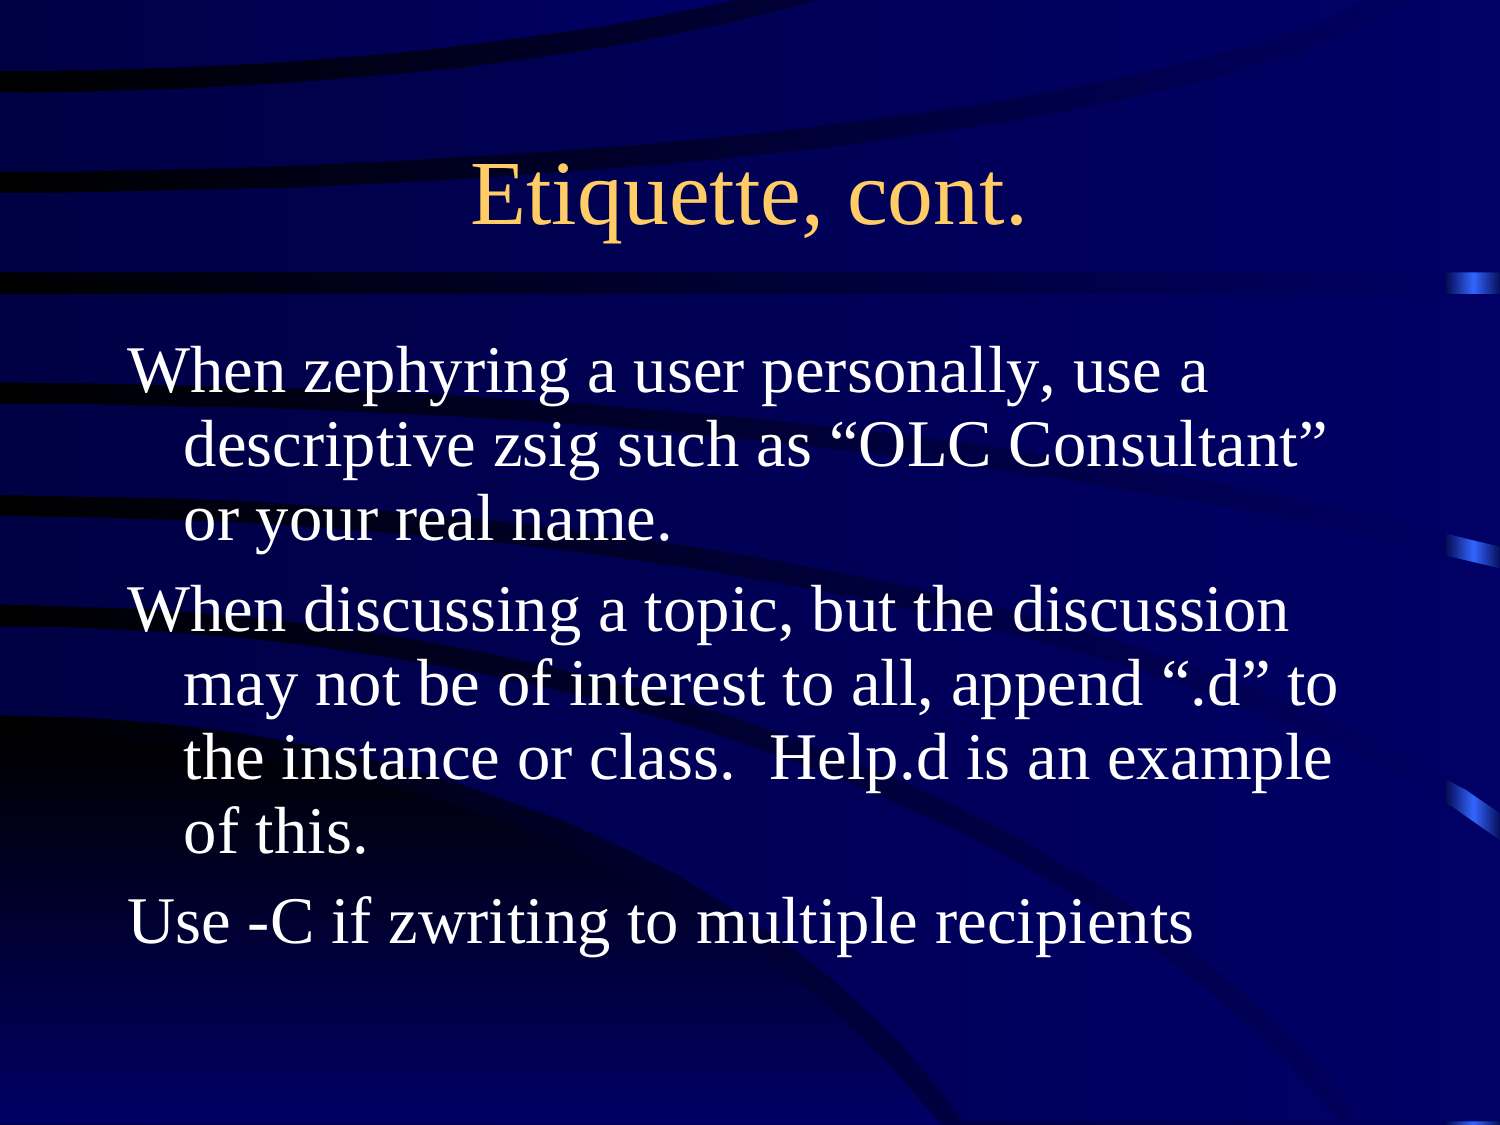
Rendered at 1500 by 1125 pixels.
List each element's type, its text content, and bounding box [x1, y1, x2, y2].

title Etiquette, cont. [112, 99, 1388, 288]
list When zephyring a user personally, use a descriptive zsig such as “OLC Consultant” or your real name. When discussing a topic, but the discussion may not be of interest to all, append “.d” to the instance or class. Help.d is an example of this. Use -C if zwriting to multiple recipients [112, 324, 1388, 1001]
